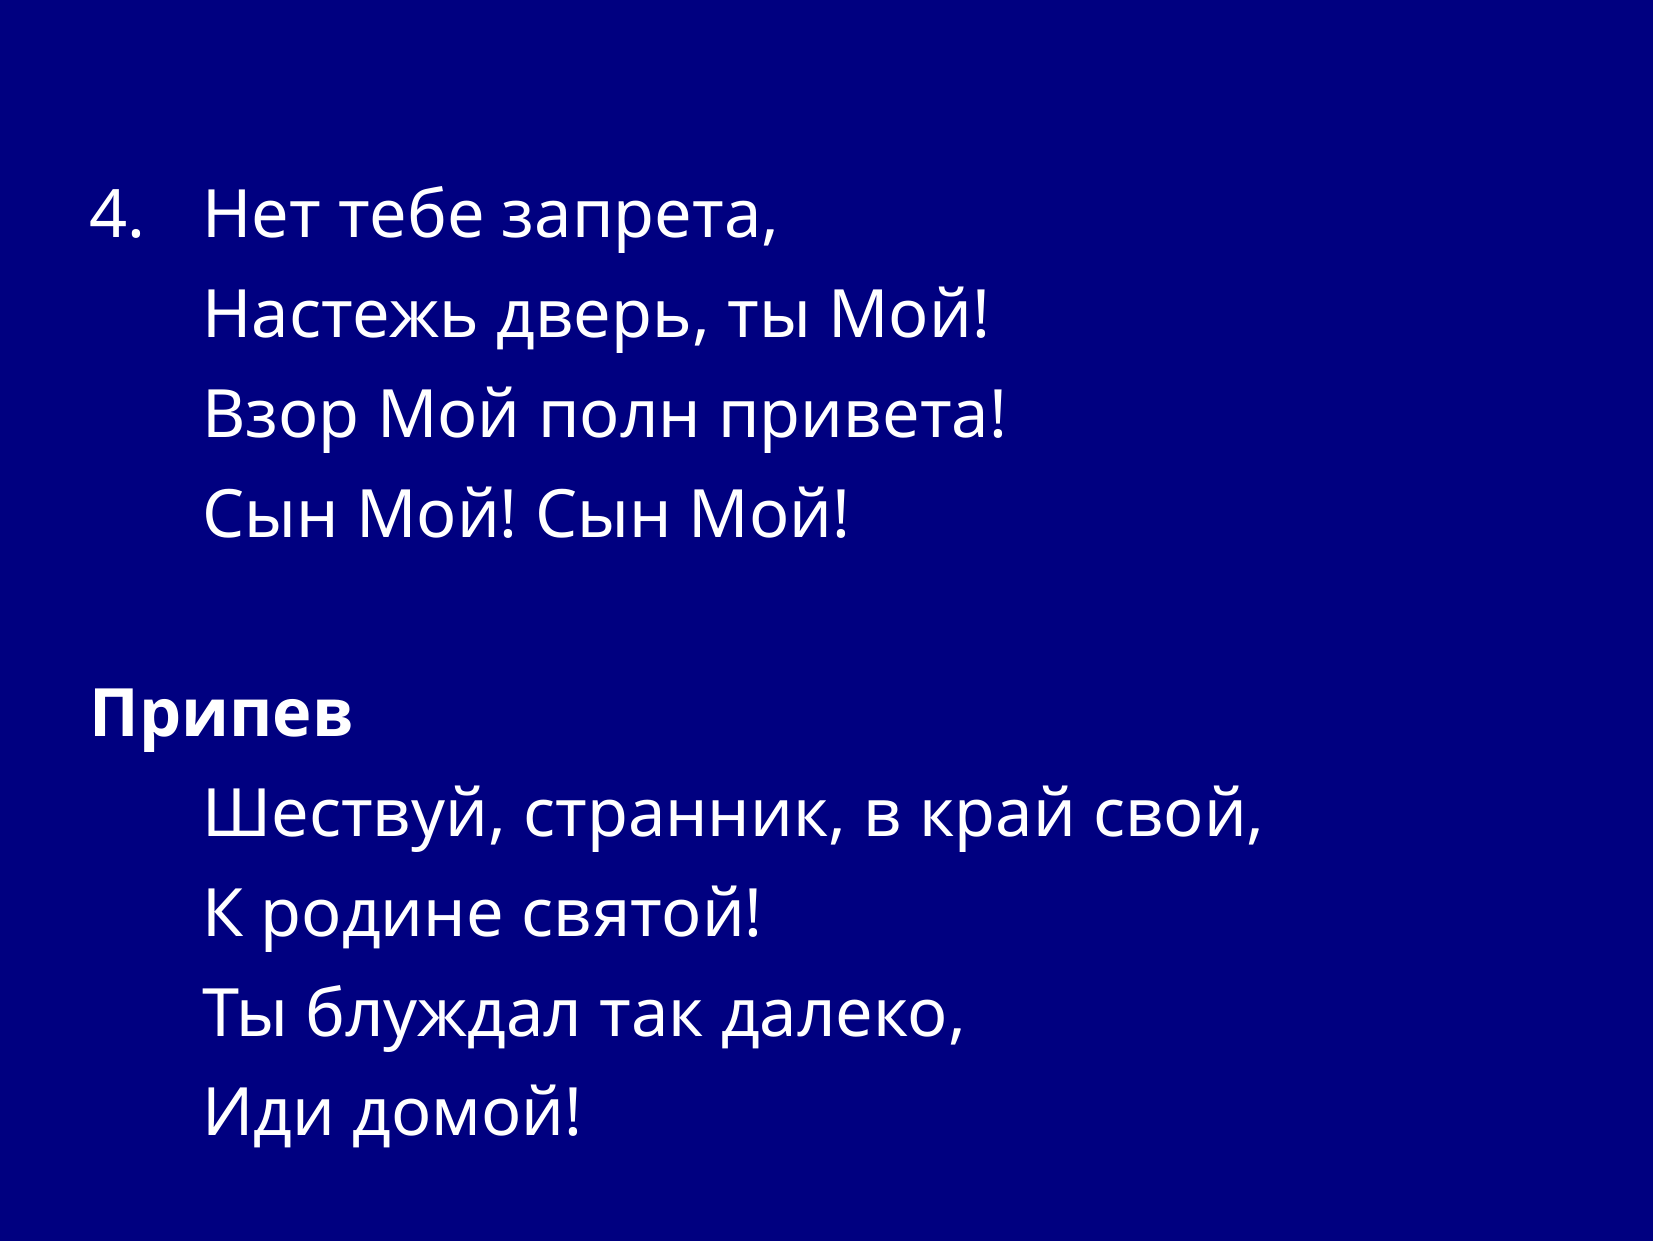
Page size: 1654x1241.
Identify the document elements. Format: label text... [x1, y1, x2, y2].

text_box 4. Нет тебе запрета, Настежь дверь, ты Мой! Взор Мой полн привета! Сын Мой! Сын Мой! Припев Шествуй, странник, в край свой, К родине святой! Ты блуждал так далеко, Иди домой! [75, 150, 1576, 1163]
